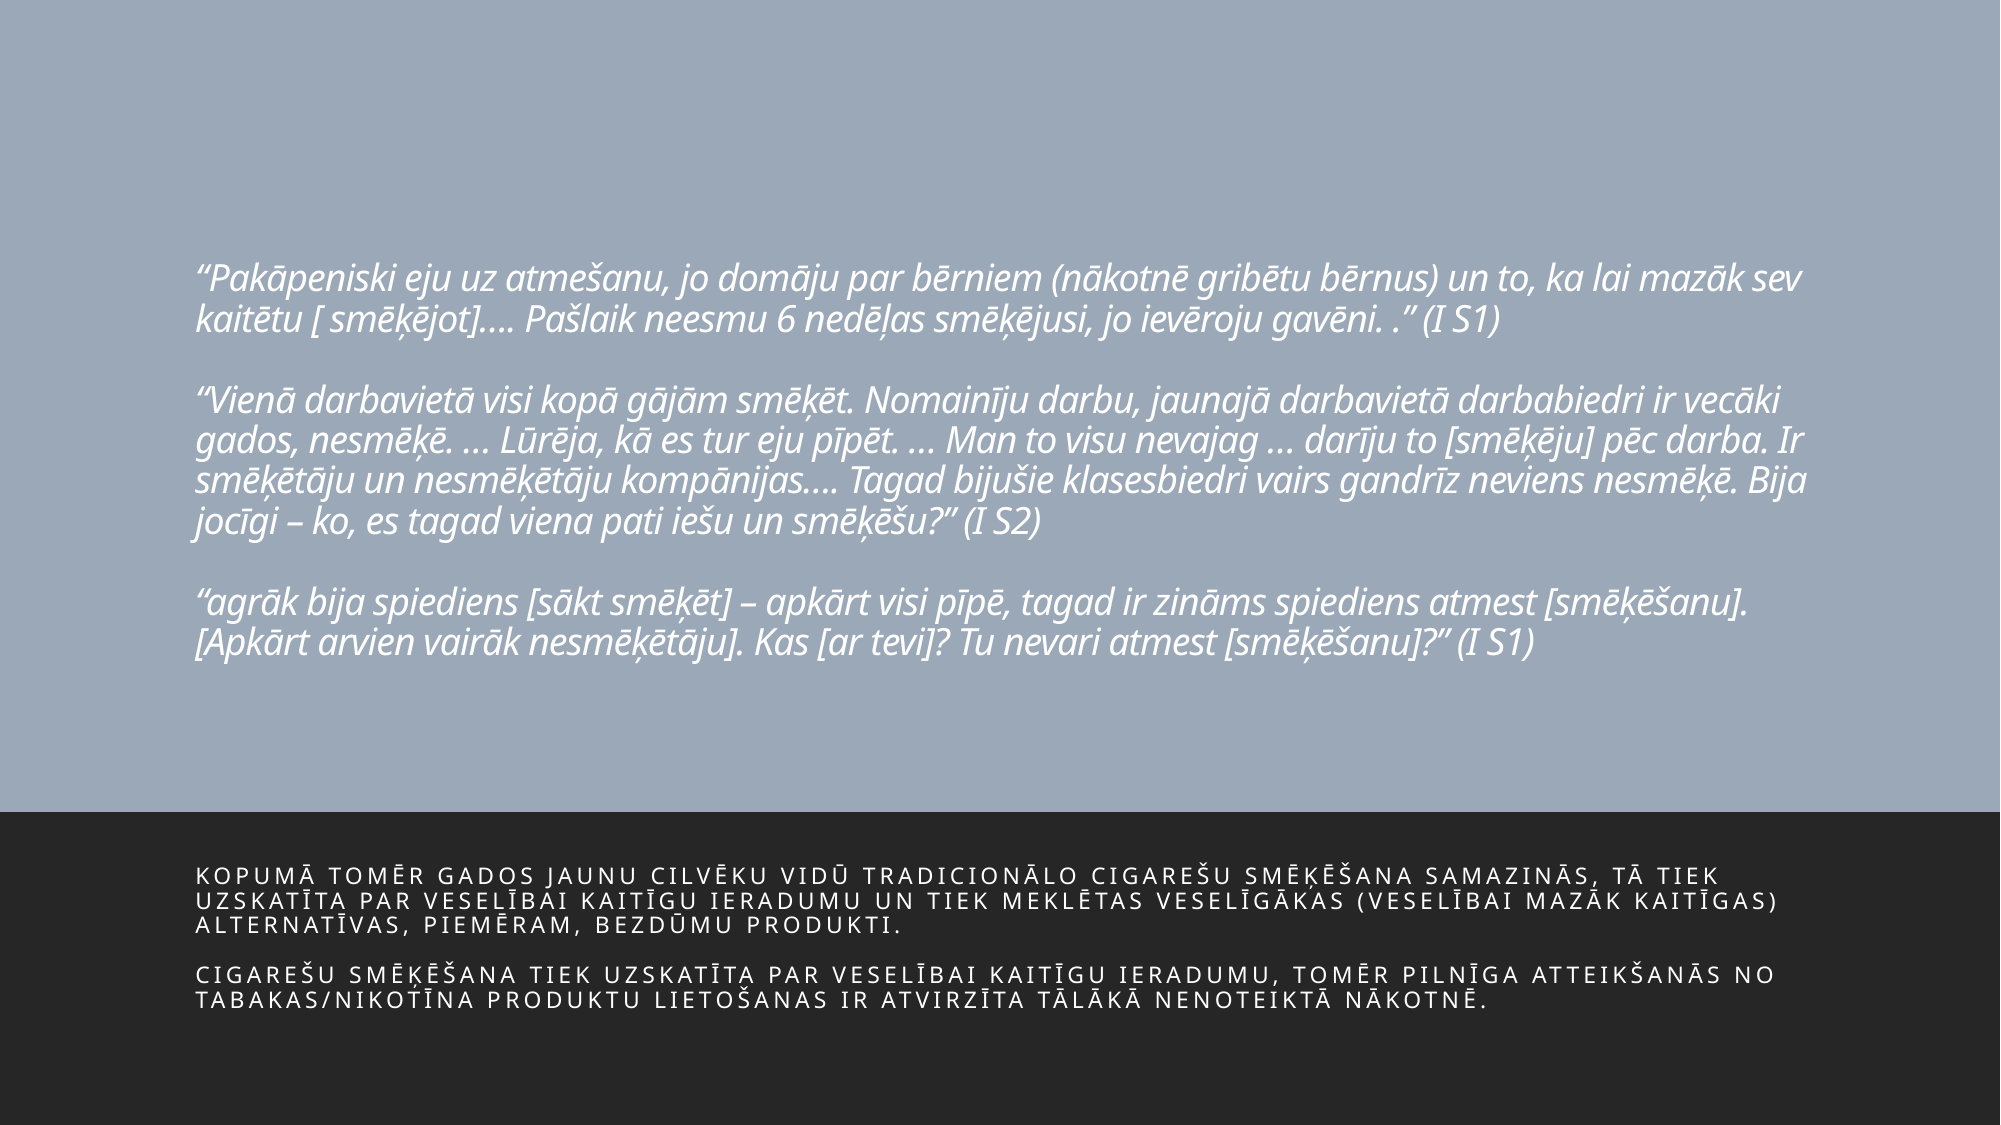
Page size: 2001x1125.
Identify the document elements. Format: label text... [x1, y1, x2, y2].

text_box [0, 0, 2000, 1125]
title “Pakāpeniski eju uz atmešanu, jo domāju par bērniem (nākotnē gribētu bērnus) un to, ka lai mazāk sev kaitētu [ smēķējot]…. Pašlaik neesmu 6 nedēļas smēķējusi, jo ievēroju gavēni. .” (I S1) “Vienā darbavietā visi kopā gājām smēķēt. Nomainīju darbu, jaunajā darbavietā darbabiedri ir vecāki gados, nesmēķē. … Lūrēja, kā es tur eju pīpēt. … Man to visu nevajag … darīju to [smēķēju] pēc darba. Ir smēķētāju un nesmēķētāju kompānijas…. Tagad bijušie klasesbiedri vairs gandrīz neviens nesmēķē. Bija jocīgi – ko, es tagad viena pati iešu un smēķēšu?” (I S2) “agrāk bija spiediens [sākt smēķēt] – apkārt visi pīpē, tagad ir zināms spiediens atmest [smēķēšanu]. [Apkārt arvien vairāk nesmēķētāju]. Kas [ar tevi]? Tu nevari atmest [smēķēšanu]?” (I S1) [180, 124, 1831, 763]
subtitle Kopumā tomēr gados jaunu cilvēku vidū tradicionālo cigarešu smēķēšana samazinās, tā tiek uzskatīta par veselībai kaitīgu ieradumu un tiek meklētas veselīgākas (veselībai mazāk kaitīgas) alternatīvas, piemēram, bezdūmu produkti. Cigarešu smēķēšana tiek uzskatīta par veselībai kaitīgu ieradumu, tomēr pilnīga atteikšanās no tabakas/nikotīna produktu lietošanas ir atvirzīta tālākā nenoteiktā nākotnē. [180, 857, 1831, 1045]
